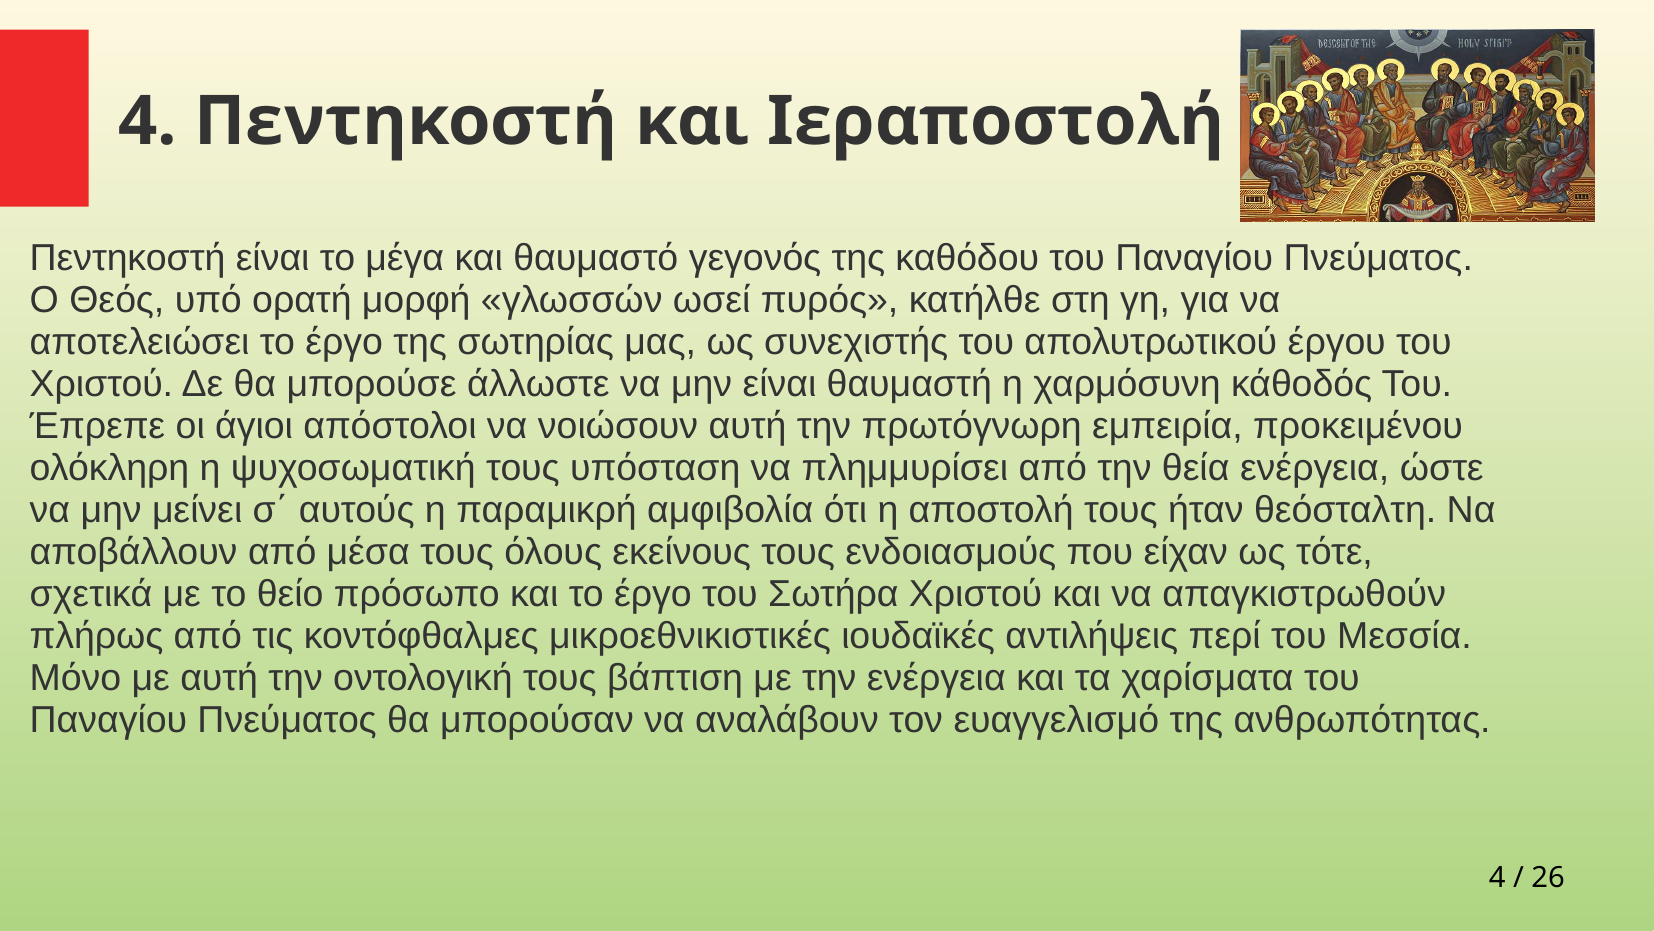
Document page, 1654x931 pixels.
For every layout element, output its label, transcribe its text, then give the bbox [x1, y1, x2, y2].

list Πεντηκοστή είναι το μέγα και θαυμαστό γεγονός της καθόδου του Παναγίου Πνεύματος. Ο Θεός, υπό ορατή μορφή «γλωσσών ωσεί πυρός», κατήλθε στη γη, για να αποτελειώσει το έργο της σωτηρίας μας, ως συνεχιστής του απολυτρωτικού έργου του Χριστού. Δε θα μπορούσε άλλωστε να μην είναι θαυμαστή η χαρμόσυνη κάθοδός Του. Έπρεπε οι άγιοι απόστολοι να νοιώσουν αυτή την πρωτόγνωρη εμπειρία, προκειμένου ολόκληρη η ψυχοσωματική τους υπόσταση να πλημμυρίσει από την θεία ενέργεια, ώστε να μην μείνει σ΄ αυτούς η παραμικρή αμφιβολία ότι η αποστολή τους ήταν θεόσταλτη. Να αποβάλλουν από μέσα τους όλους εκείνους τους ενδοιασμούς που είχαν ως τότε, σχετικά με το θείο πρόσωπο και το έργο του Σωτήρα Χριστού και να απαγκιστρωθούν πλήρως από τις κοντόφθαλμες μικροεθνικιστικές ιουδαϊκές αντιλήψεις περί του Μεσσία. Μόνο με αυτή την οντολογική τους βάπτιση με την ενέργεια και τα χαρίσματα του Παναγίου Πνεύματος θα μπορούσαν να αναλάβουν τον ευαγγελισμό της ανθρωπότητας. [29, 236, 1506, 798]
picture [1240, 29, 1595, 222]
title 4. Πεντηκοστή και Ιεραποστολή [118, 29, 1240, 207]
